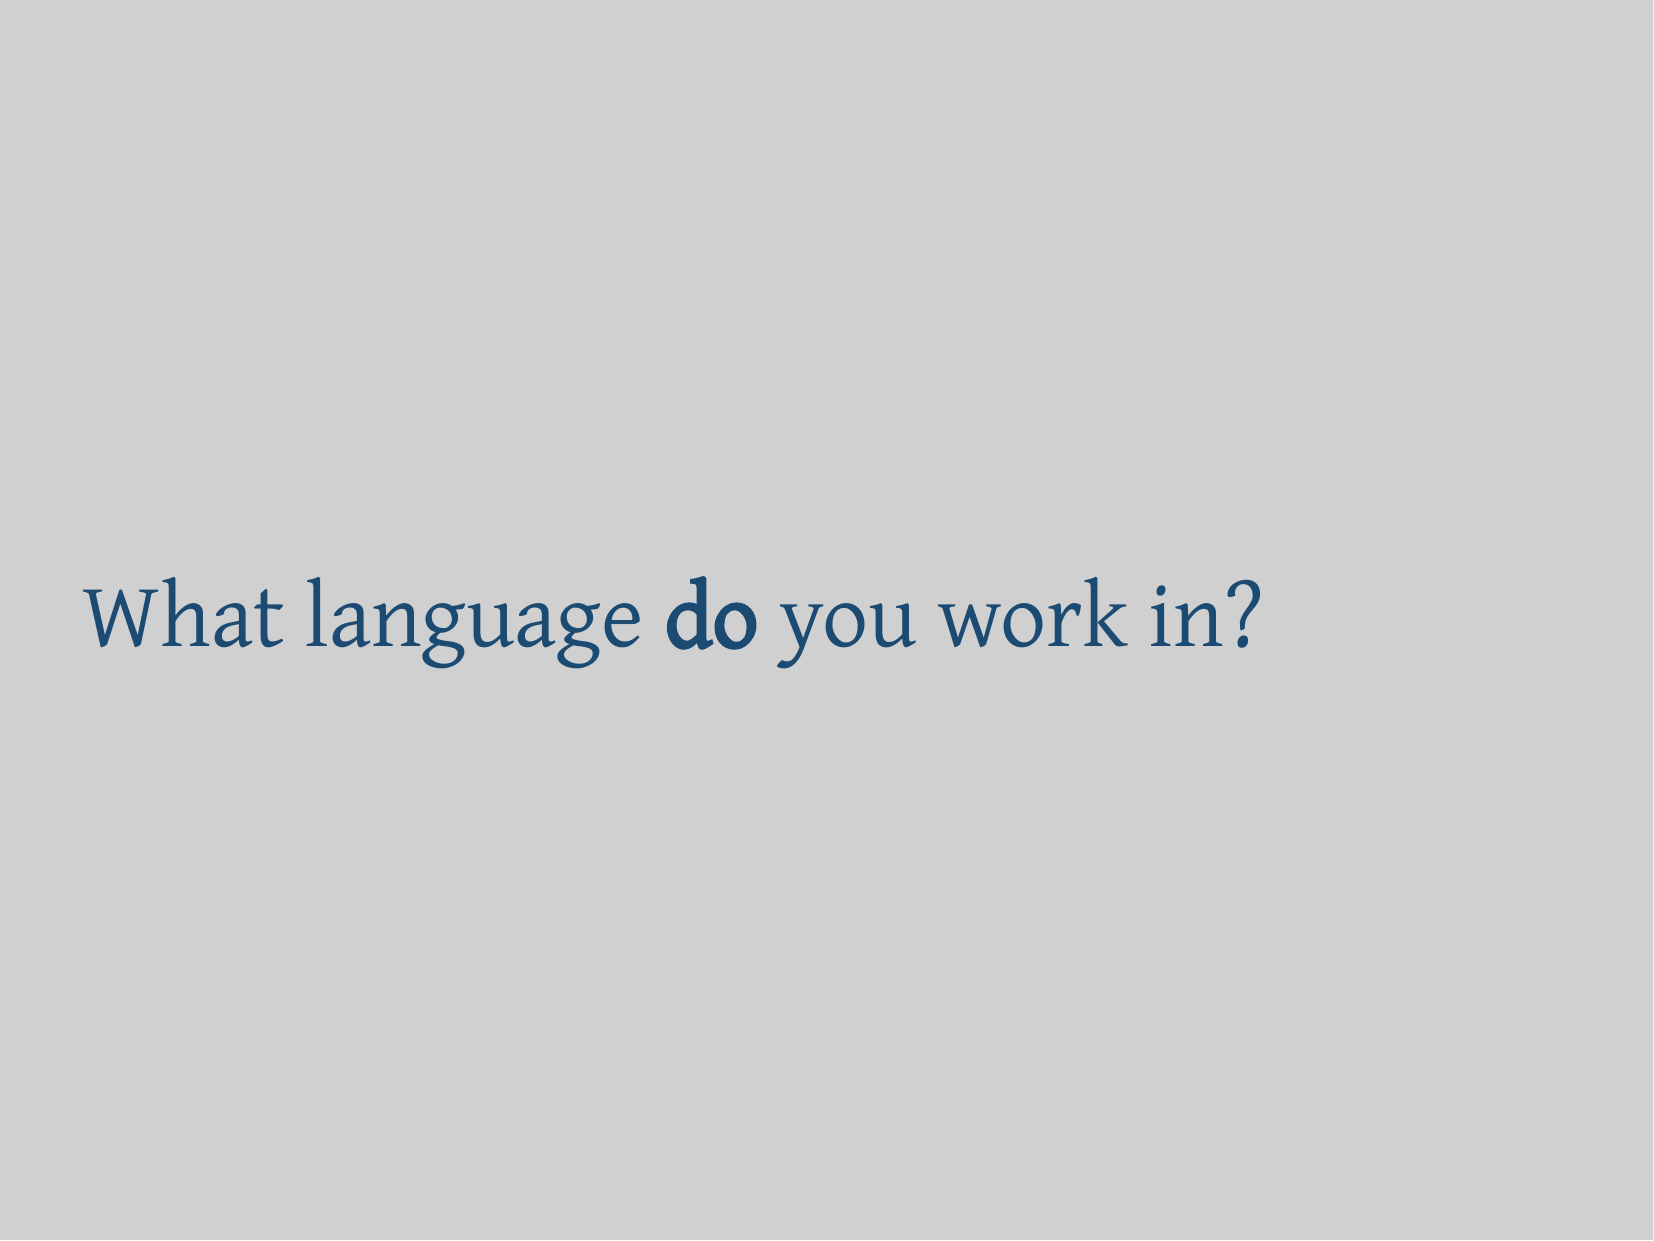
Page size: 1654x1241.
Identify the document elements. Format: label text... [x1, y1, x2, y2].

title What language do you work in? [82, 516, 1571, 724]
